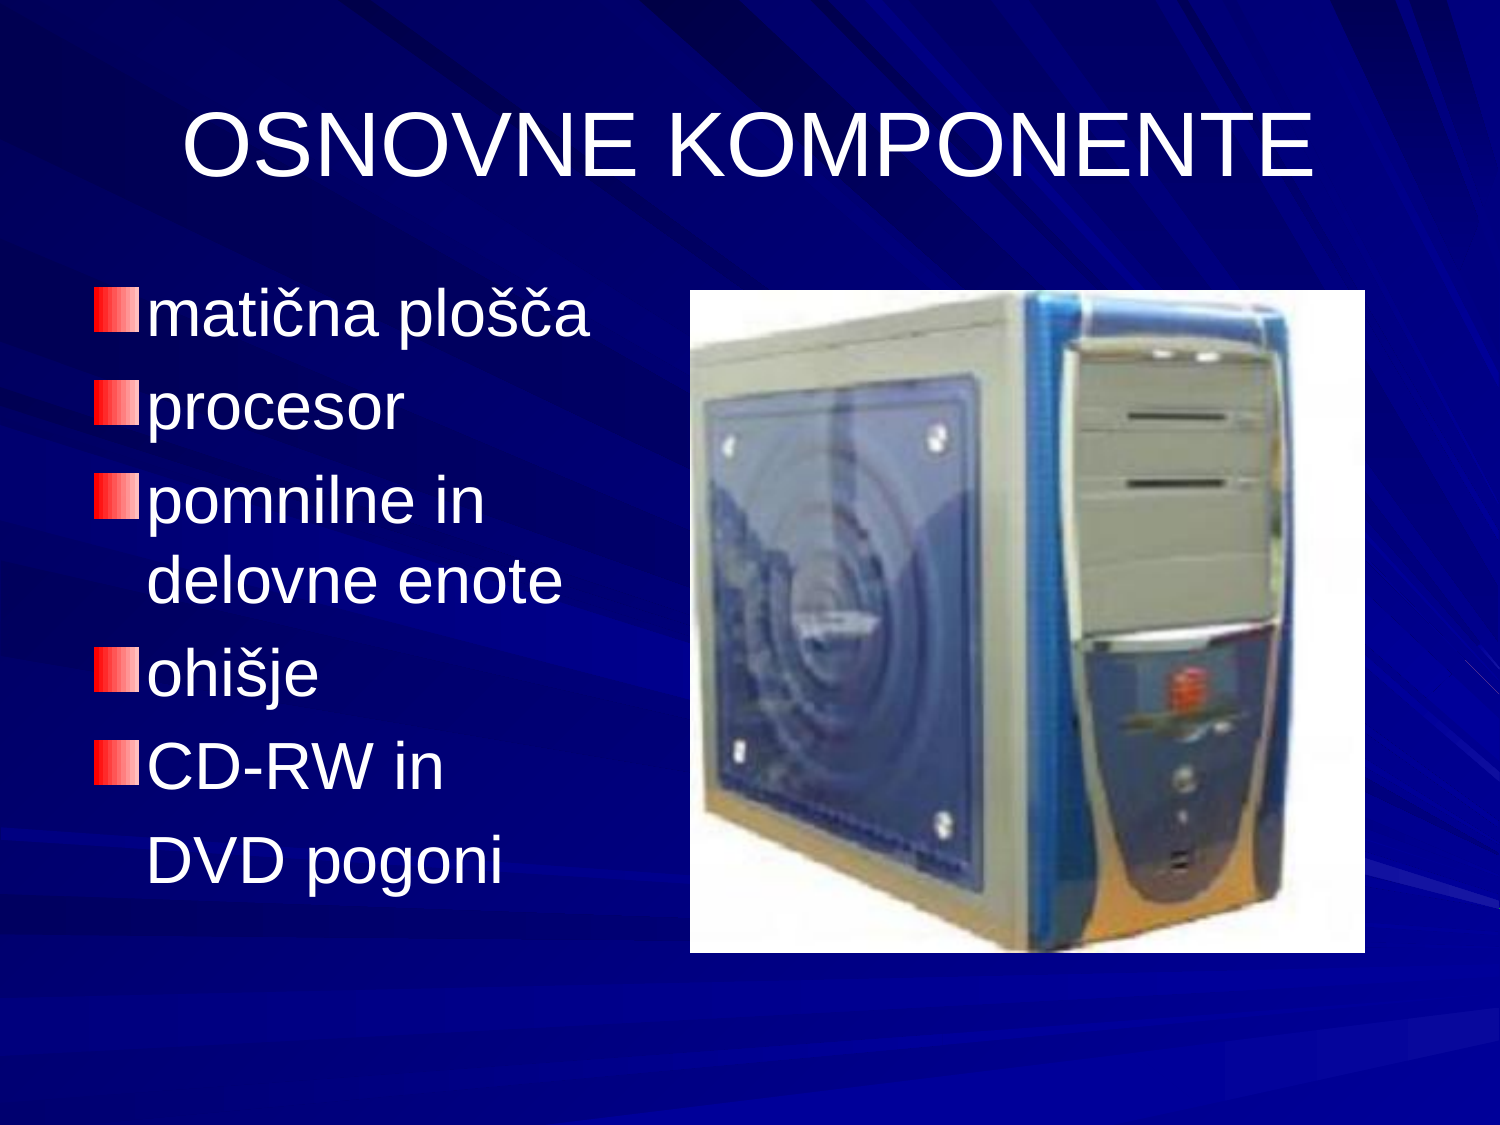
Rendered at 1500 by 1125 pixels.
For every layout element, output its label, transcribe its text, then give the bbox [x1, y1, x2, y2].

list matična plošča procesor pomnilne in delovne enote ohišje CD-RW in DVD pogoni [75, 262, 1425, 1006]
picture [690, 290, 1365, 953]
title OSNOVNE KOMPONENTE [75, 45, 1425, 234]
